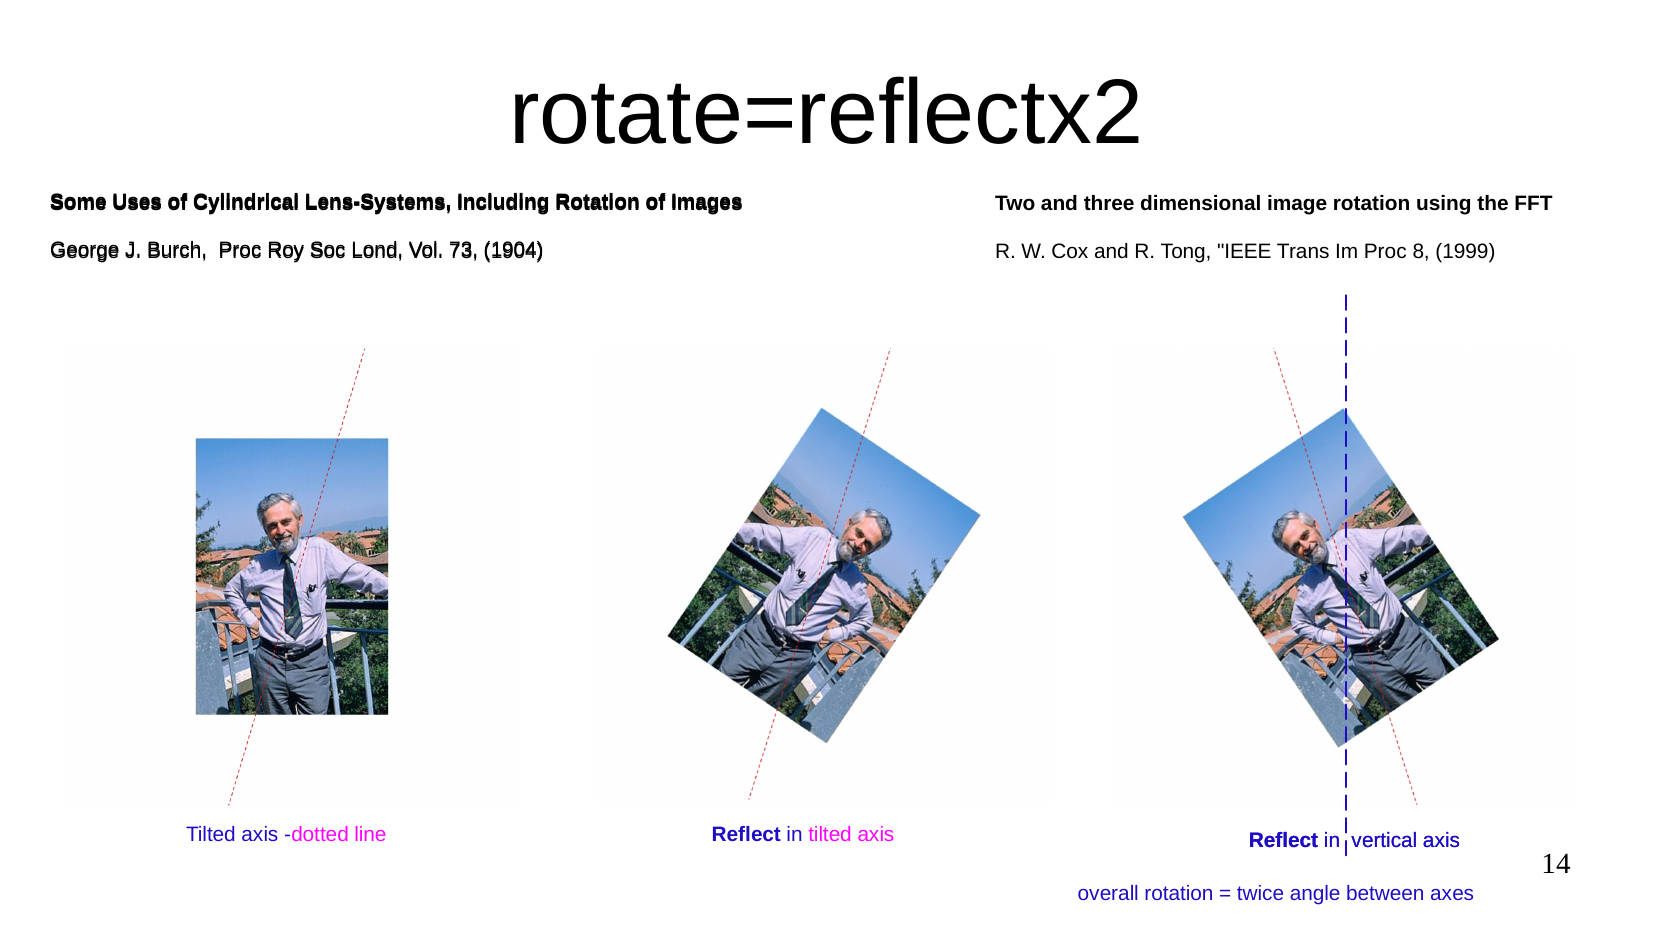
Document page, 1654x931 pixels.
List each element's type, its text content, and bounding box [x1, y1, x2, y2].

text_box overall rotation = twice angle between axes [1062, 874, 1548, 931]
text_box Reflect in vertical axis [1234, 820, 1483, 869]
text_box Tilted axis -dotted line [171, 814, 420, 900]
text_box Two and three dimensional image rotation using the FFT R. W. Cox and R. Tong, "IEEE Trans Im Proc 8, (1999) [980, 184, 1606, 308]
picture [62, 348, 520, 806]
picture [596, 348, 1052, 804]
picture [1110, 348, 1571, 809]
title rotate=reflectx2 [82, 33, 1571, 189]
text_box Some Uses of Cylindrical Lens-Systems, Including Rotation of Images George J. Burch, Proc Roy Soc Lond, Vol. 73, (1904) [35, 182, 827, 306]
text_box Reflect in tilted axis [696, 815, 922, 877]
